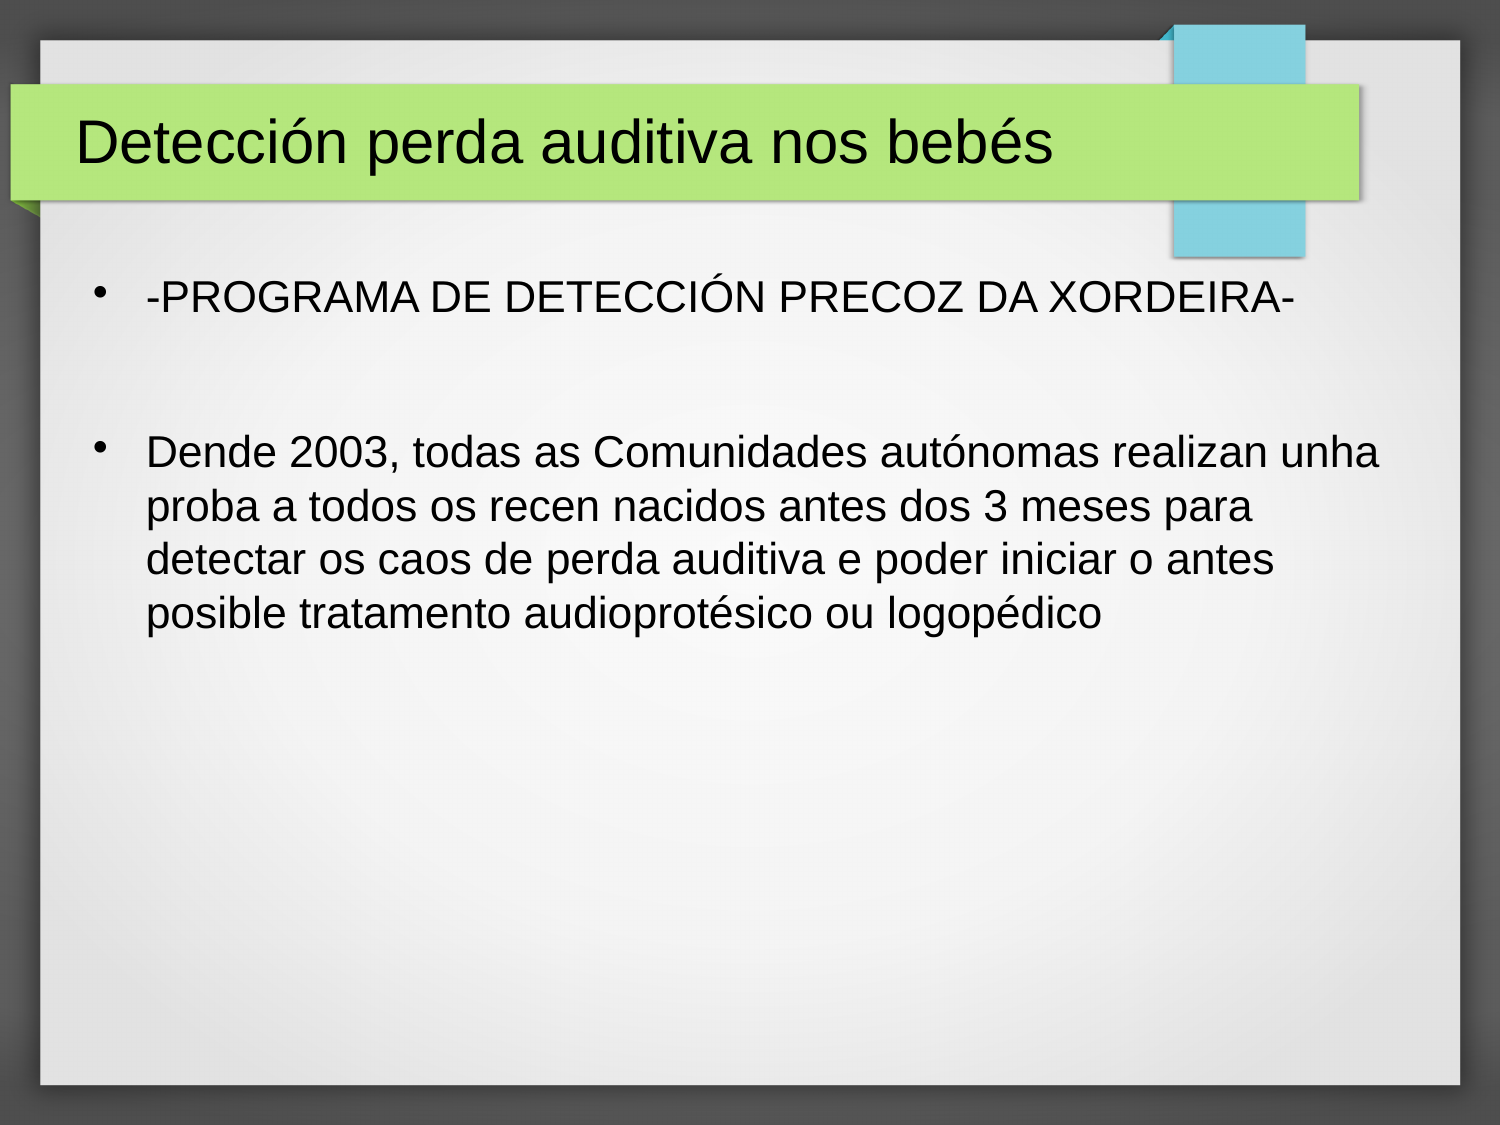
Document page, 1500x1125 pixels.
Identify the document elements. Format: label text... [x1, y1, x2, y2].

text_box Detección perda auditiva nos bebés [75, 44, 1425, 233]
text_box -PROGRAMA DE DETECCIÓN PRECOZ DA XORDEIRA- Dende 2003, todas as Comunidades autónomas realizan unha proba a todos os recen nacidos antes dos 3 meses para detectar os caos de perda auditiva e poder iniciar o antes posible tratamento audioprotésico ou logopédico [74, 267, 1425, 921]
picture [0, 0, 1500, 1125]
